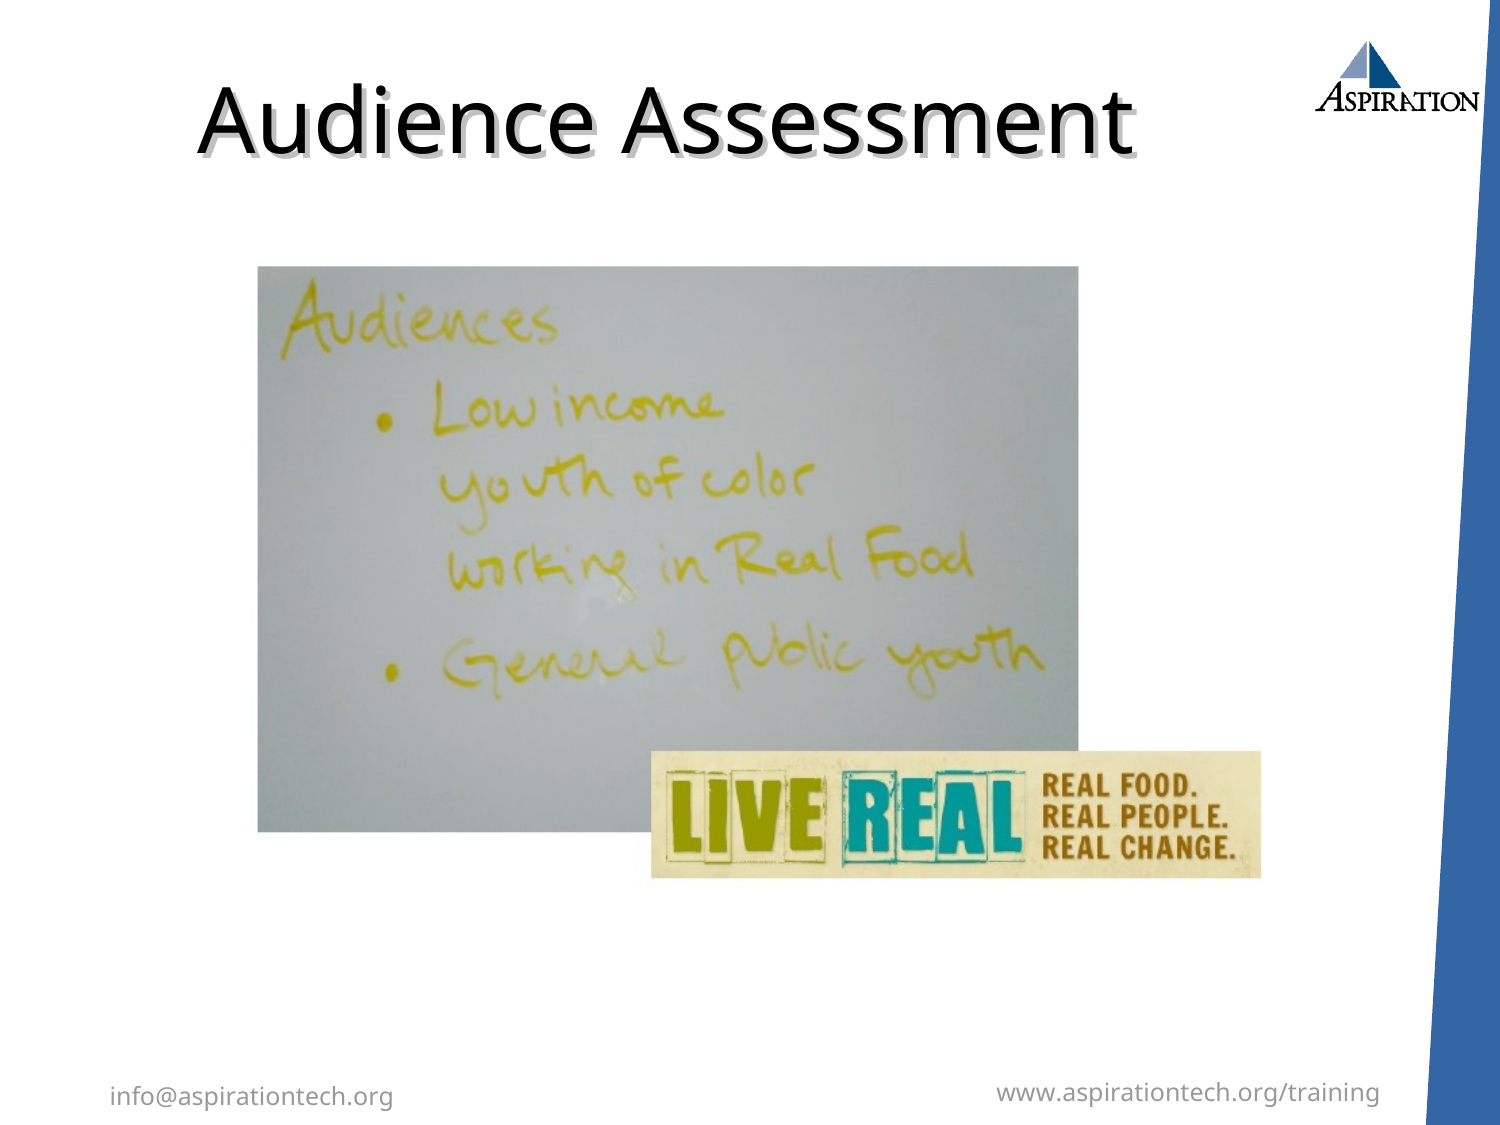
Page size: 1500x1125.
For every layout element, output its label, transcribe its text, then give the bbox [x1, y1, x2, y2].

title Audience Assessment [49, 19, 1284, 206]
picture [224, 238, 1272, 892]
picture [1315, 41, 1480, 120]
